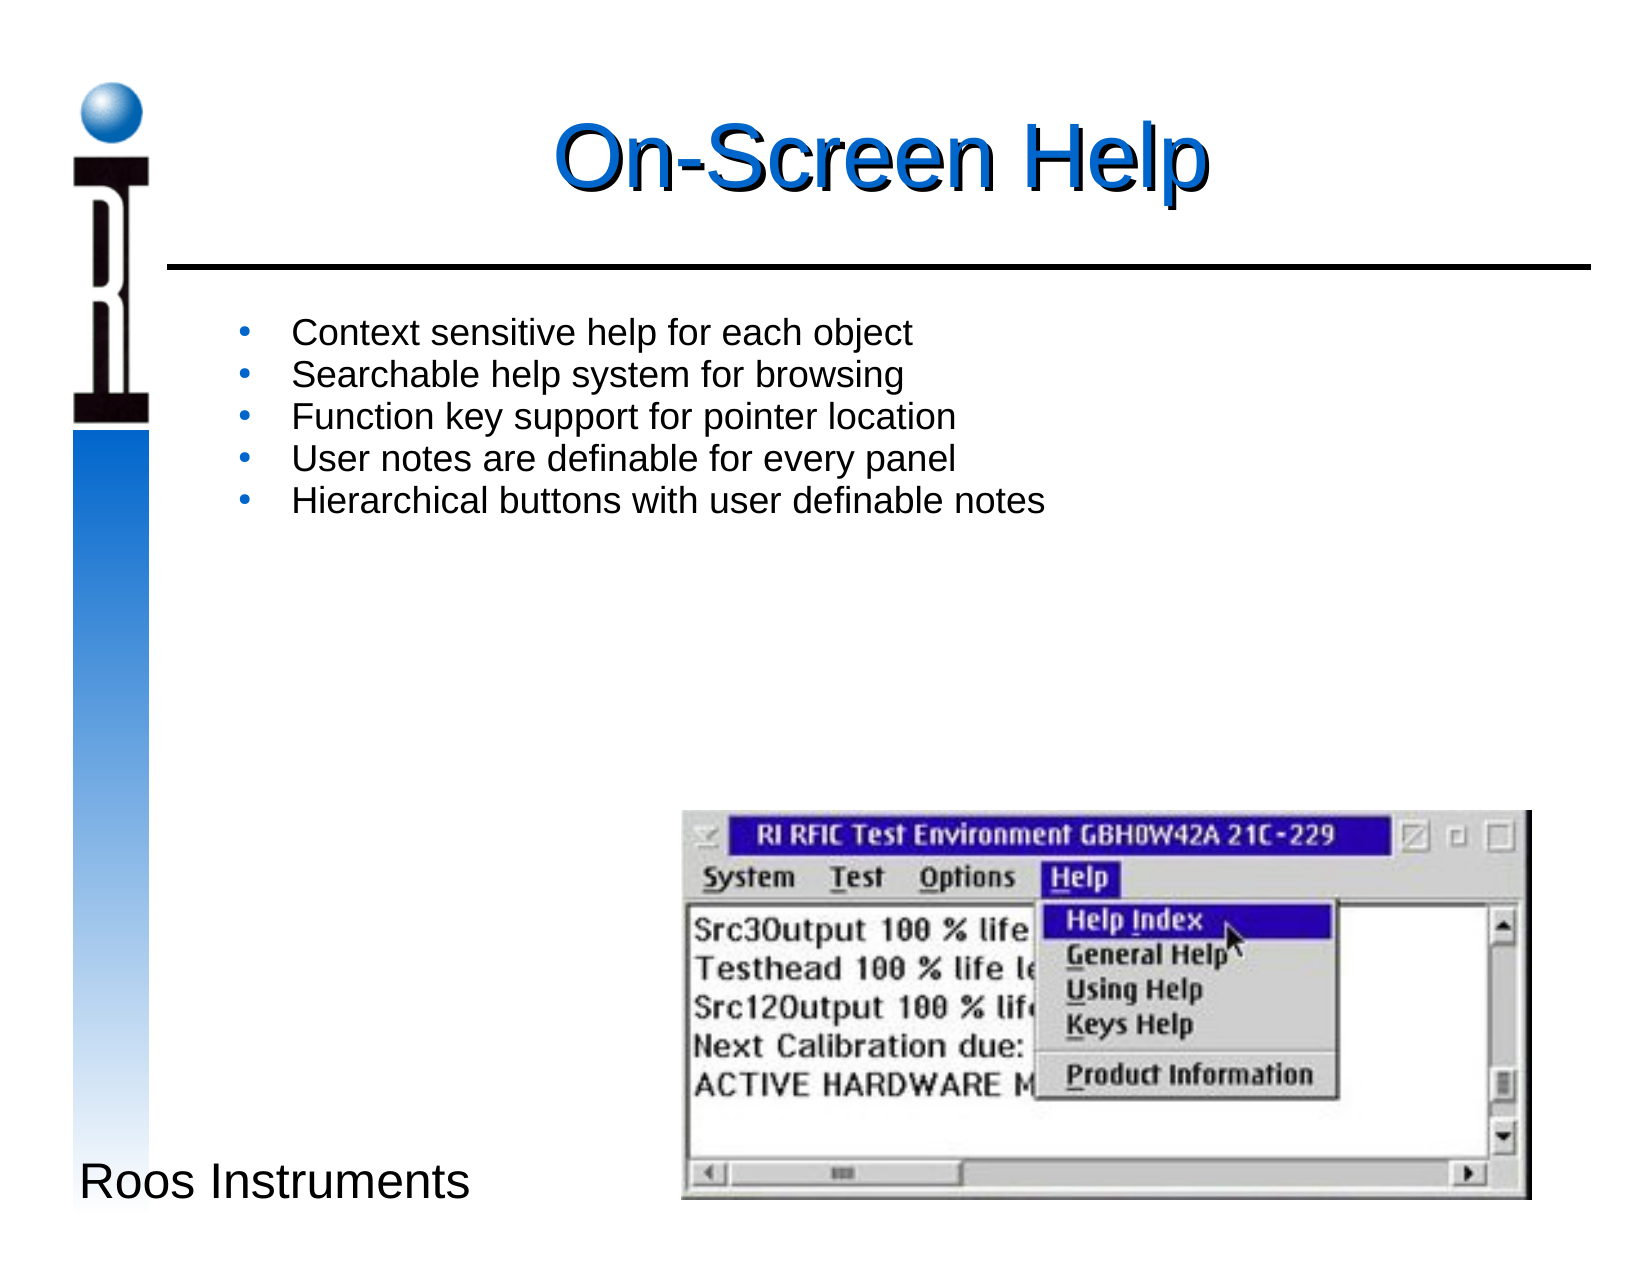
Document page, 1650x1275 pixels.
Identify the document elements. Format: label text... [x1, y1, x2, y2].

title On-Screen Help [171, 59, 1591, 253]
picture [69, 78, 154, 430]
picture [681, 810, 1532, 1200]
text_box Context sensitive help for each object Searchable help system for browsing Function key support for pointer location User notes are definable for every panel Hierarchical buttons with user definable notes [205, 304, 1591, 958]
